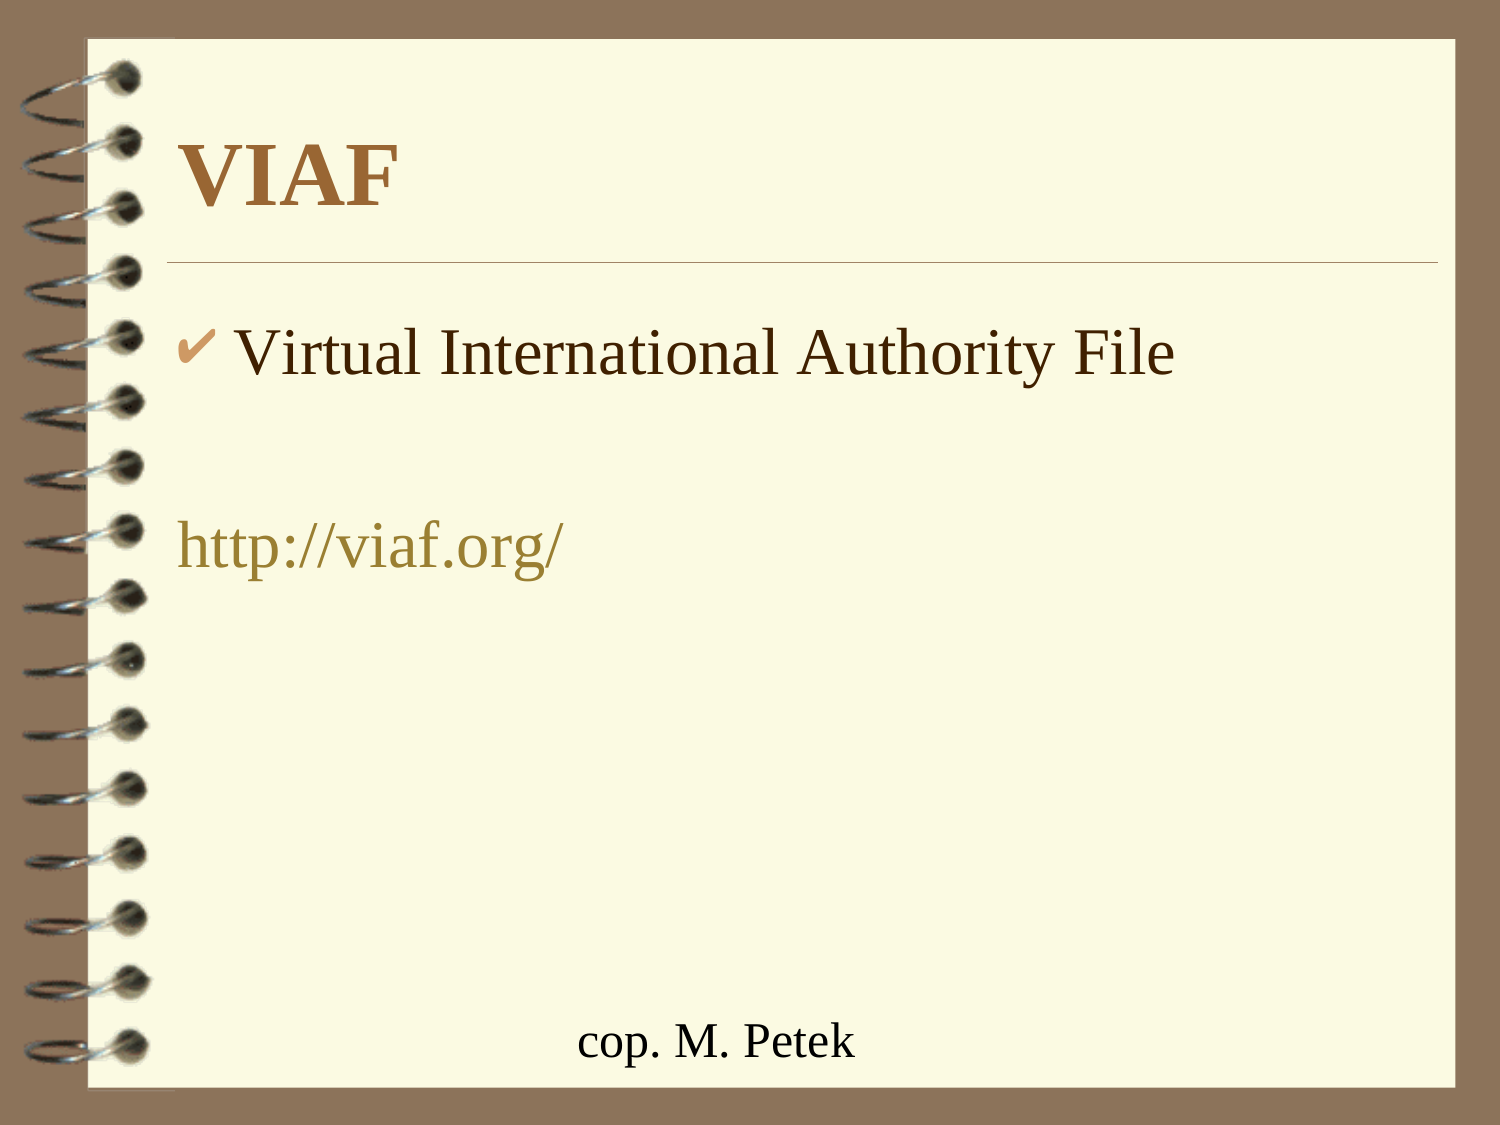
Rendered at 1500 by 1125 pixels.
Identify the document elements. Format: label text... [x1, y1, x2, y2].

picture [0, 0, 175, 1125]
list Virtual International Authority File http://viaf.org/ [162, 299, 1438, 976]
title VIAF [162, 74, 1438, 263]
